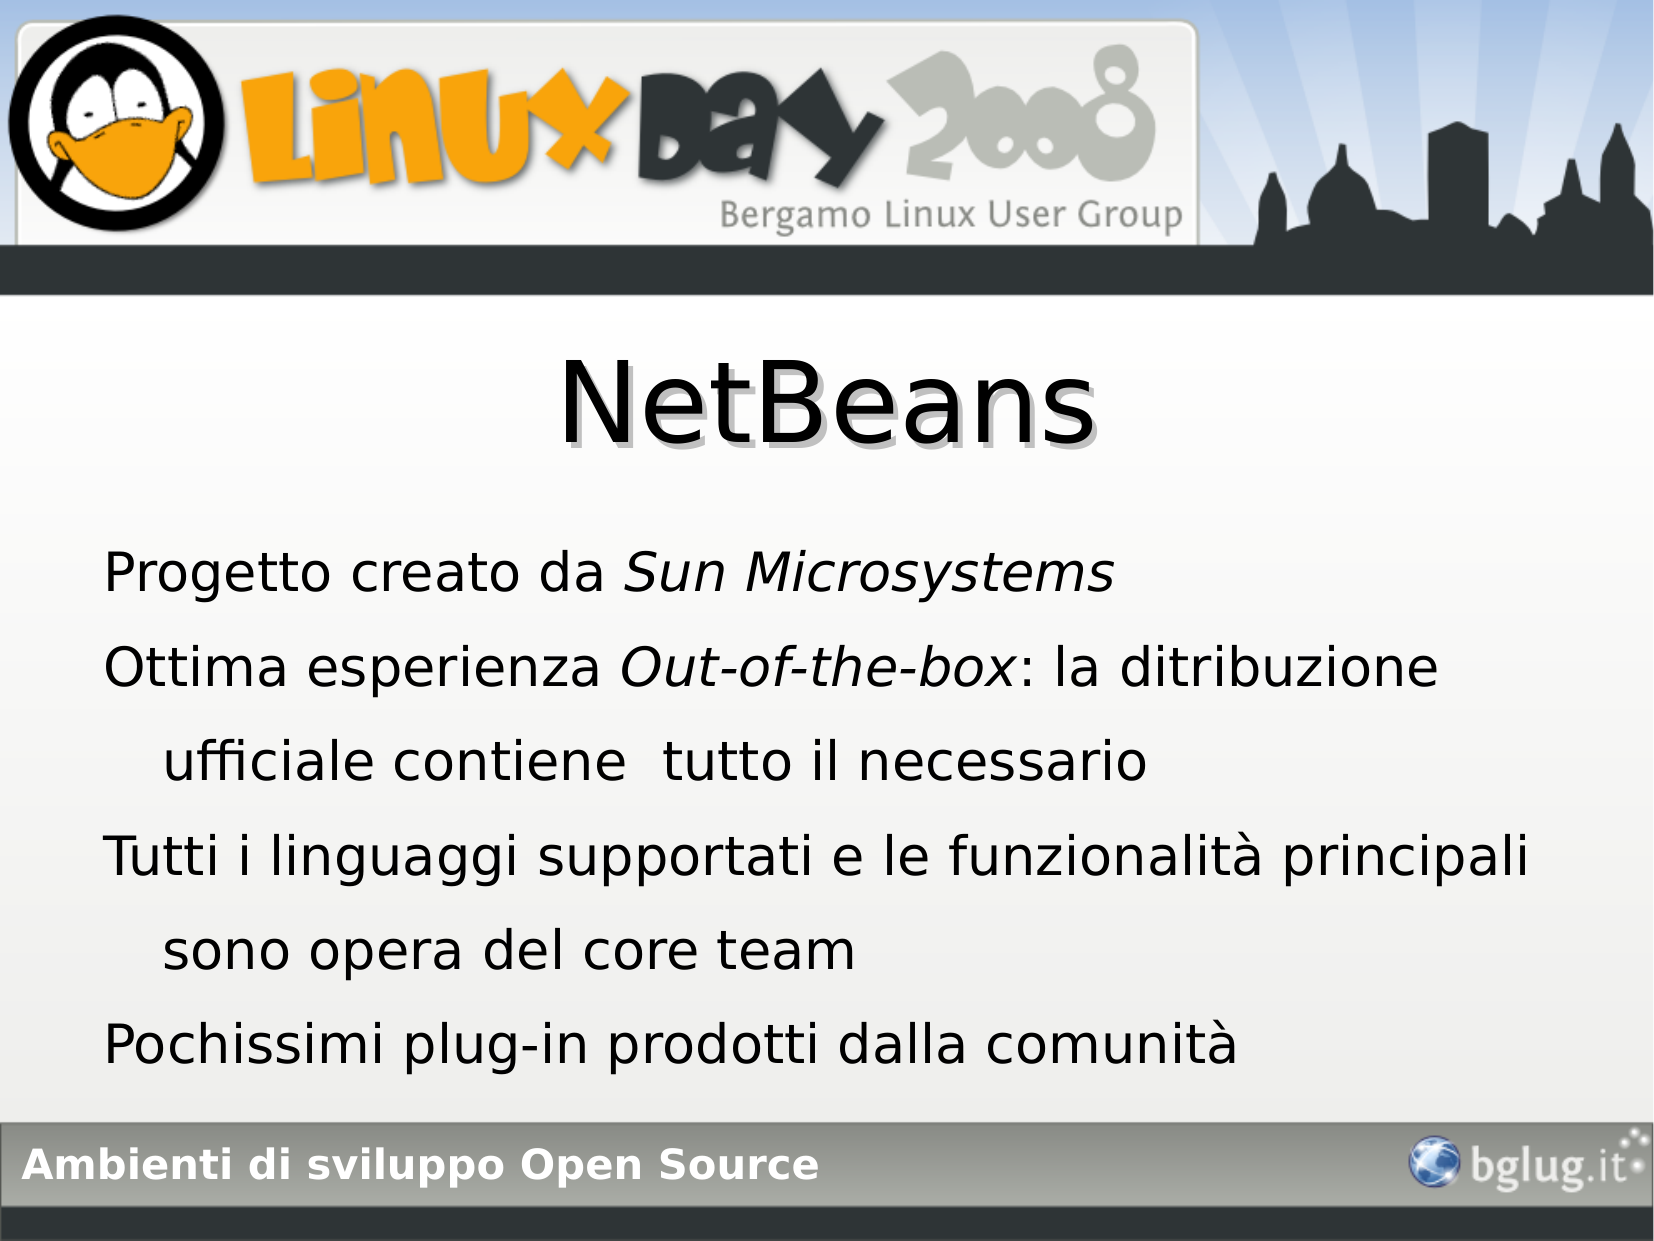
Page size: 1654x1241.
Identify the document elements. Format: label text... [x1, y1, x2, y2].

picture [0, 0, 1654, 1241]
text_box NetBeans [540, 330, 1064, 472]
text_box Progetto creato da Sun Microsystems Ottima esperienza Out-of-the-box: la ditribuzione ufficiale contiene tutto il necessario Tutti i linguaggi supportati e le funzionalità principali sono opera del core team Pochissimi plug-in prodotti dalla comunità [88, 502, 1595, 1032]
text_box Ambienti di sviluppo Open Source [6, 1133, 719, 1196]
